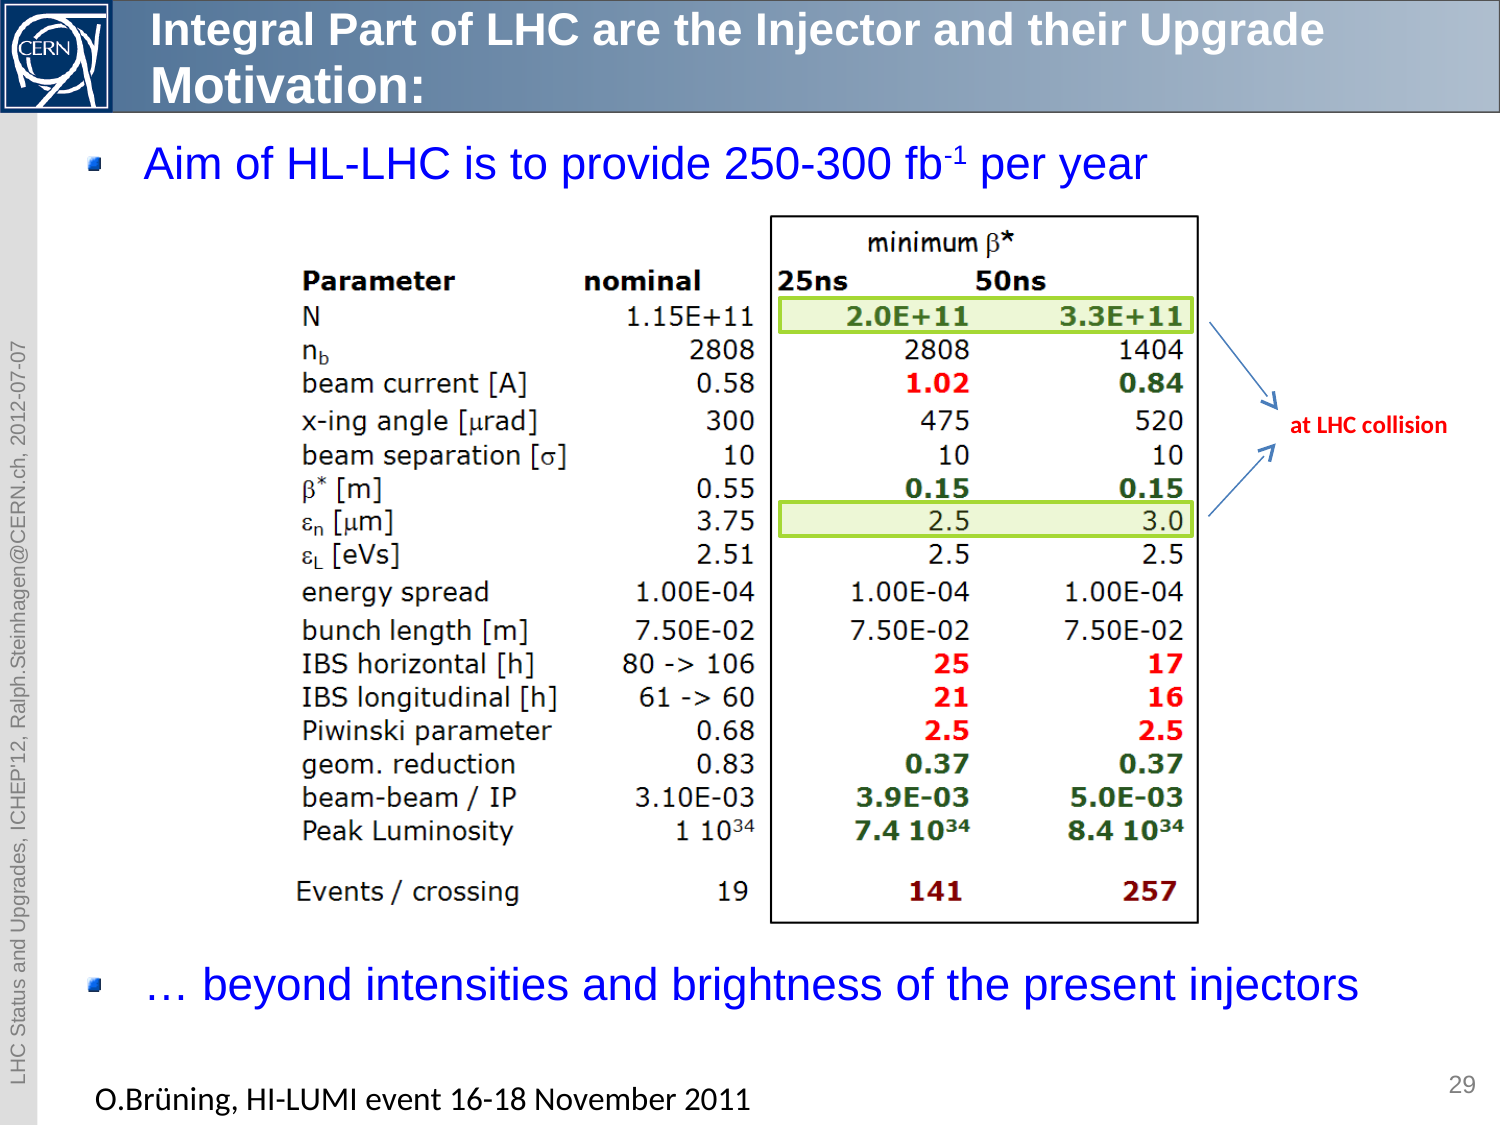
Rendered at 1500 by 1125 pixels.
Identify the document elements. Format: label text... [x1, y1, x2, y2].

text_box [779, 298, 1192, 332]
text_box 24-5-2012 [76, 1065, 427, 1125]
picture [289, 208, 1203, 930]
text_box [779, 502, 1192, 536]
picture [0, 0, 113, 113]
title Integral Part of LHC are the Injector and their Upgrade Motivation: [150, 0, 1481, 115]
list Aim of HL-LHC is to provide 250-300 fb-1 per year … beyond intensities and brightness of the present injectors [87, 137, 1438, 1030]
text_box at LHC collision [1275, 400, 1464, 446]
text_box O.Brüning, HI-LUMI event 16-18 November 2011 [79, 1070, 767, 1125]
